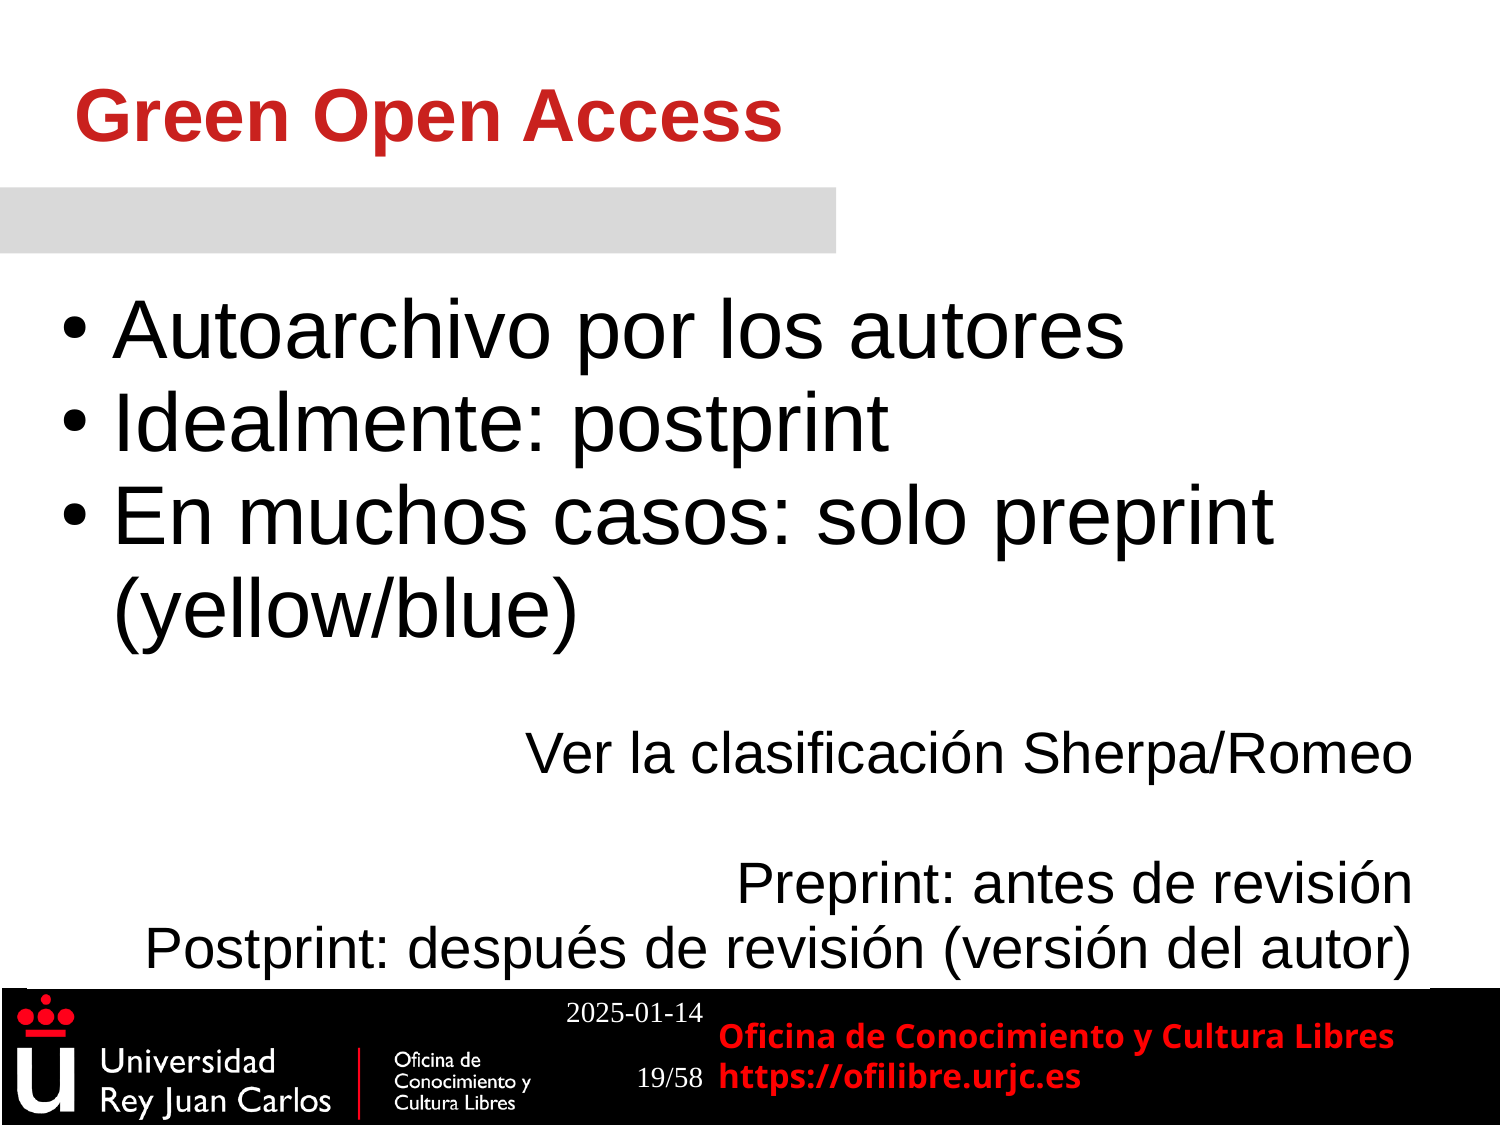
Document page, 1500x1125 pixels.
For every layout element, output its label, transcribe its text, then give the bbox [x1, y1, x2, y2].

picture [17, 994, 531, 1120]
title [75, 7, 1425, 196]
text_box Green Open Access [60, 66, 991, 249]
text_box Autoarchivo por los autores Idealmente: postprint En muchos casos: solo preprint (yellow/blue) Ver la clasificación Sherpa/Romeo Preprint: antes de revisión Postprint: después de revisión (versión del autor) [27, 276, 1430, 989]
